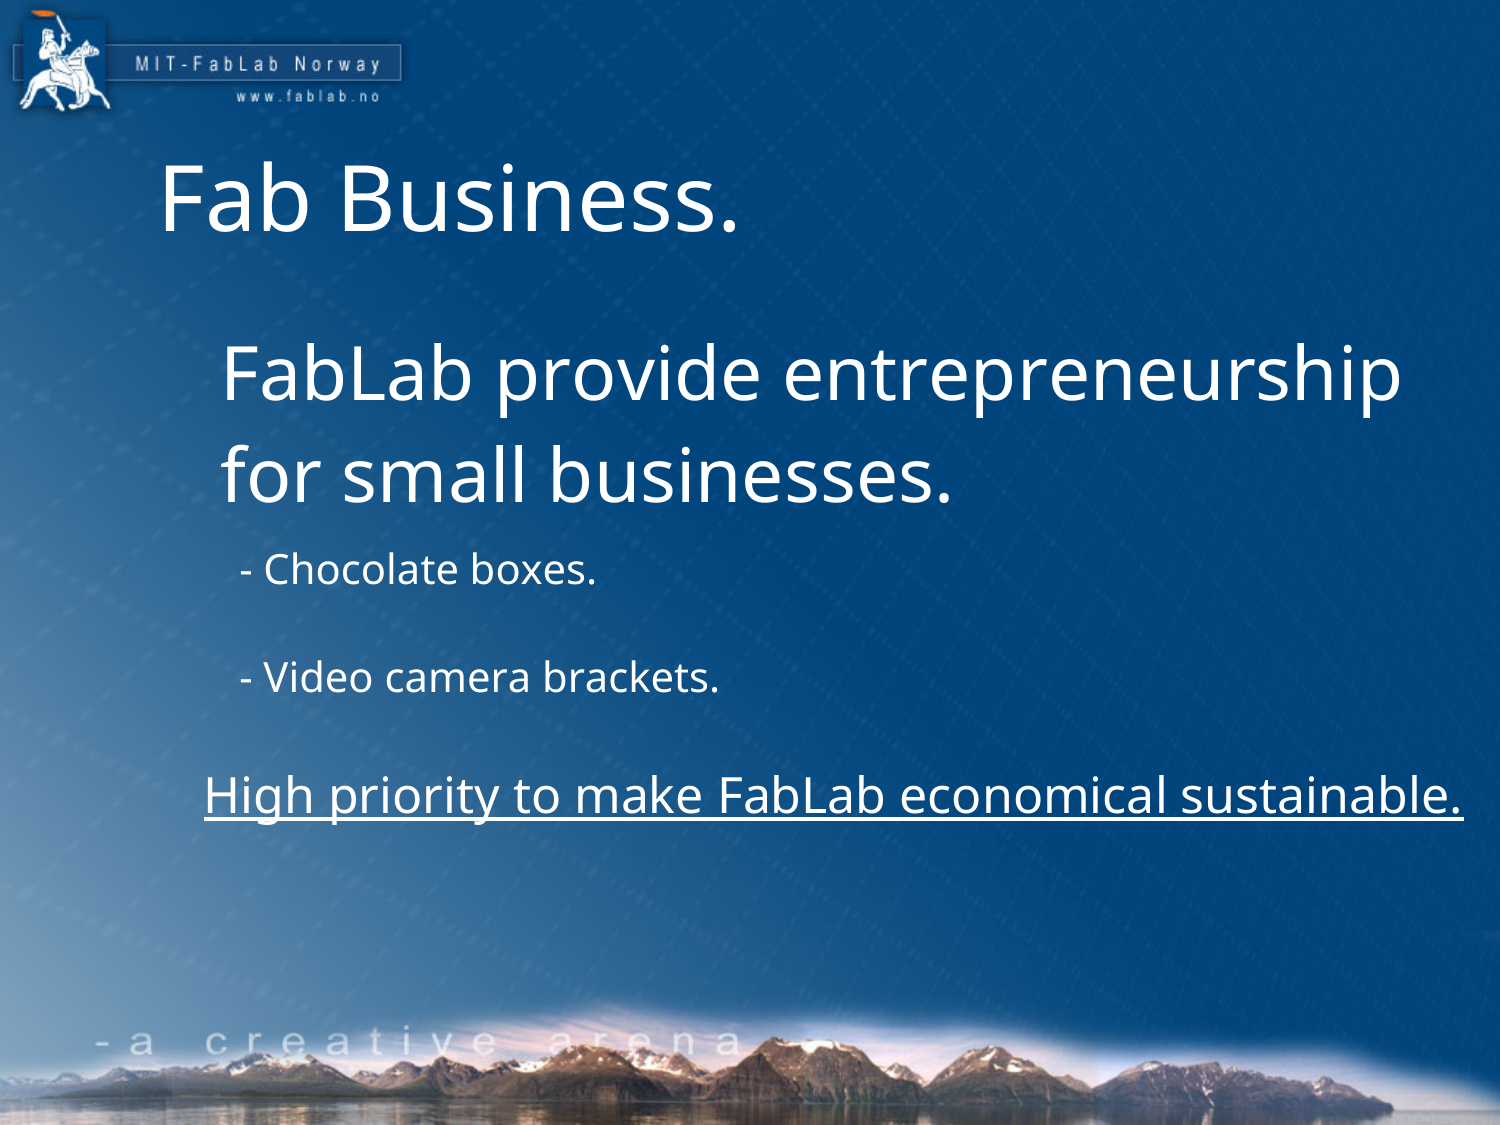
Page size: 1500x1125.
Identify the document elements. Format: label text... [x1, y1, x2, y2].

list FabLab provide entrepreneurship for small businesses. - Chocolate boxes. - Video camera brackets. High priority to make FabLab economical sustainable. [149, 312, 1481, 1125]
picture [0, 0, 1500, 1125]
title Fab Business. [142, 139, 1482, 267]
